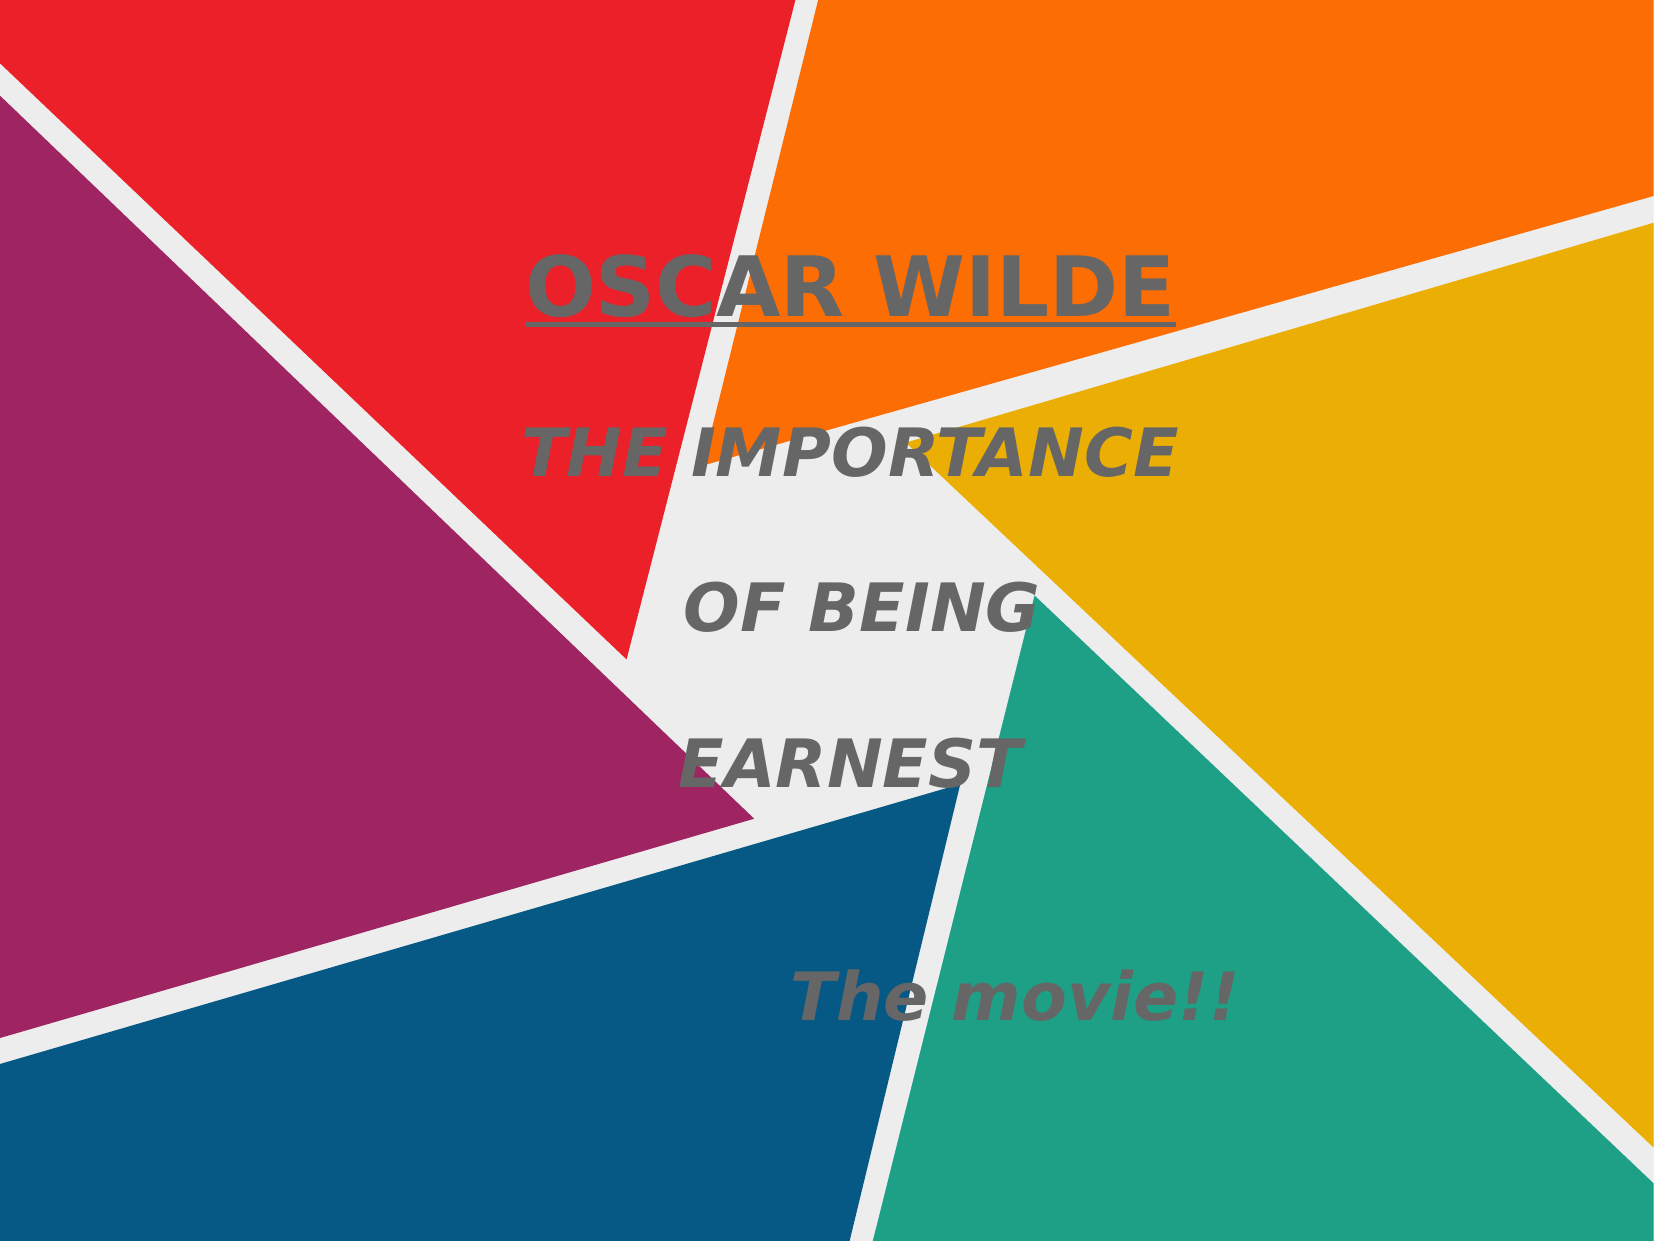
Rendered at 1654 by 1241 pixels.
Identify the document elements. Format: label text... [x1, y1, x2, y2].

subtitle OSCAR WILDE THE IMPORTANCE OF BEING EARNEST The movie!! [460, 239, 1241, 1037]
